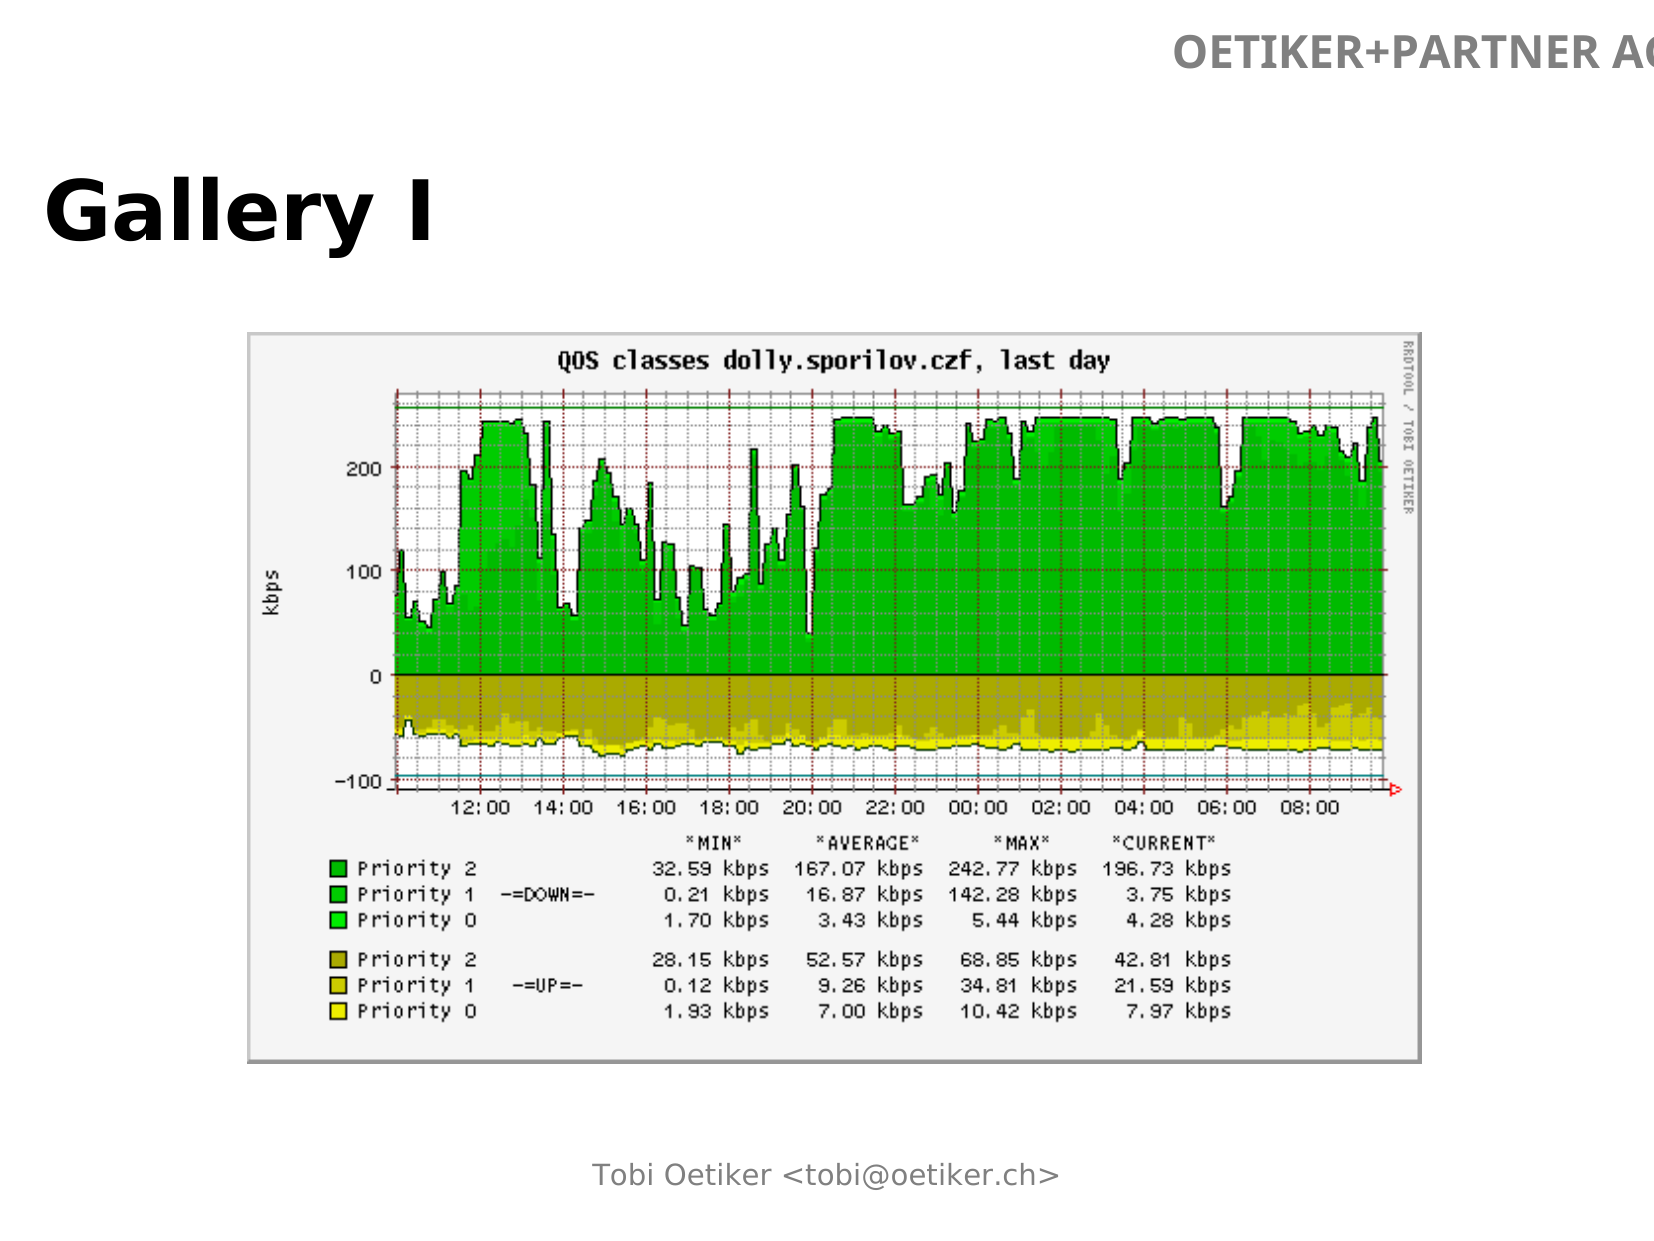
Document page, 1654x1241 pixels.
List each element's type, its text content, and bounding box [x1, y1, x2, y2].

title Gallery I [43, 137, 1581, 287]
picture [247, 332, 1422, 1064]
